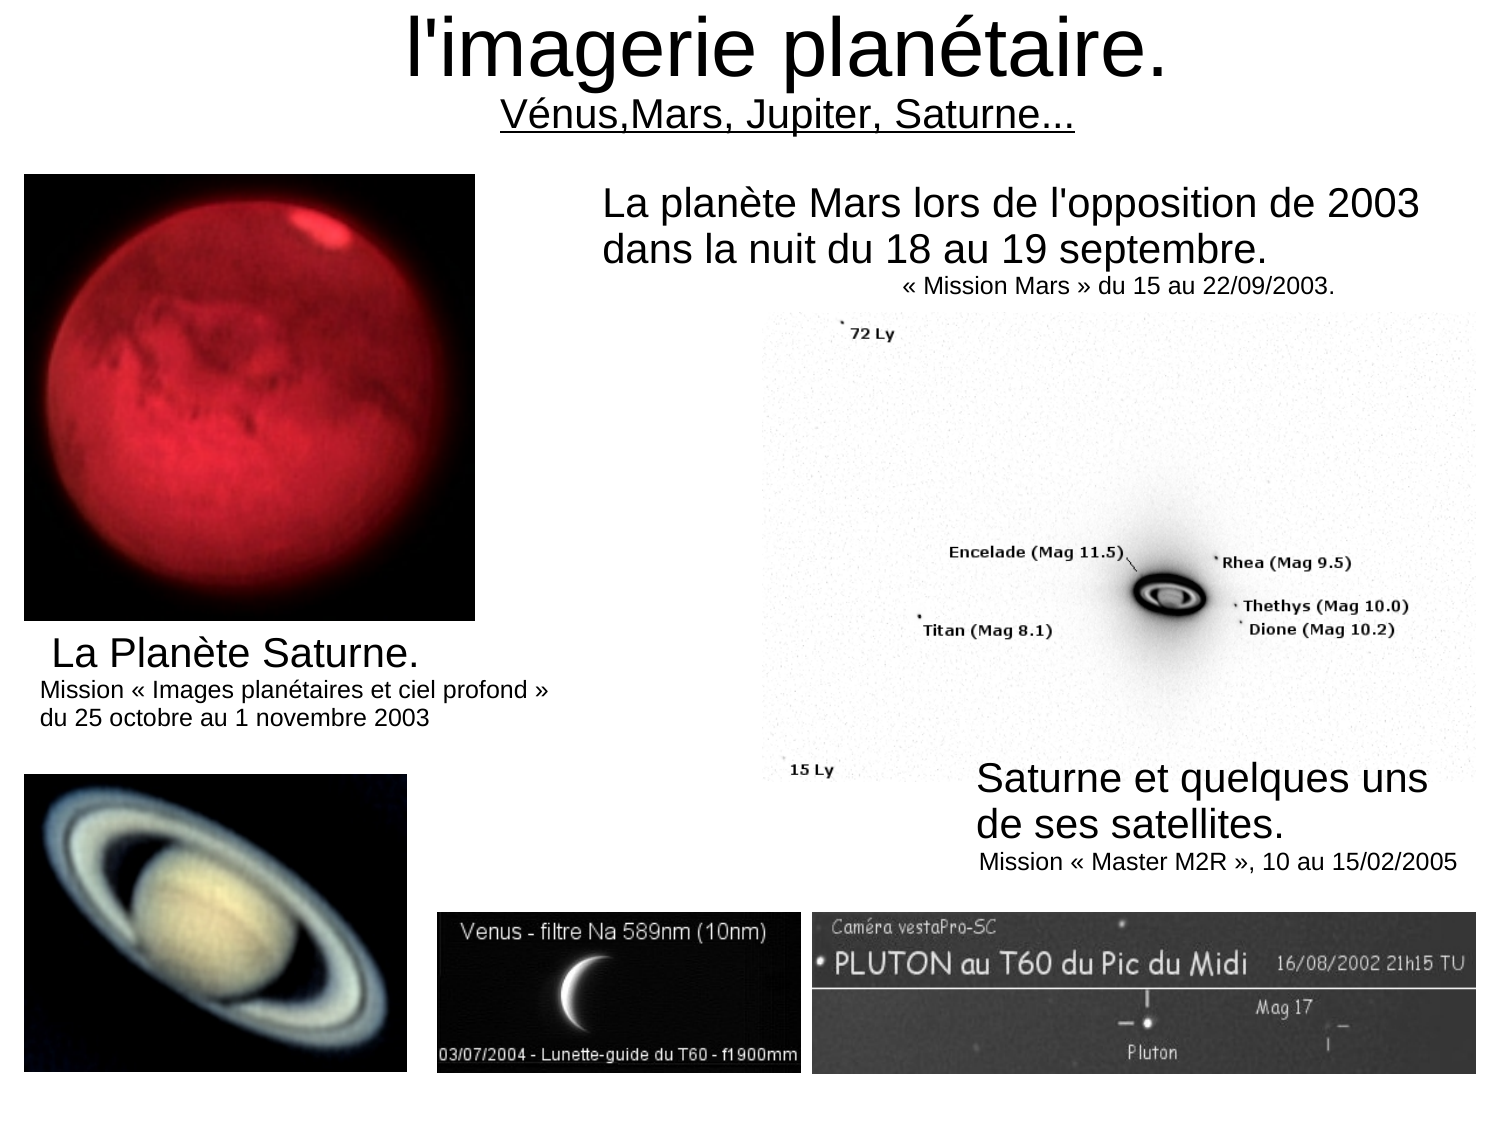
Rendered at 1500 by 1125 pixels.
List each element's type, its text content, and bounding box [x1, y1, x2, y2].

picture [812, 912, 1476, 1074]
text_box l'imagerie planétaire. Vénus,Mars, Jupiter, Saturne... [390, 0, 1186, 146]
picture [437, 912, 801, 1073]
text_box La Planète Saturne. Mission « Images planétaires et ciel profond » du 25 octobre au 1 novembre 2003 [24, 624, 573, 740]
text_box La planète Mars lors de l'opposition de 2003 dans la nuit du 18 au 19 septembre. « Mission Mars » du 15 au 22/09/2003. [587, 174, 1448, 309]
picture [762, 312, 1476, 782]
text_box Saturne et quelques uns de ses satellites. Mission « Master M2R », 10 au 15/02/2005 [949, 749, 1474, 884]
picture [24, 174, 475, 621]
picture [24, 774, 407, 1072]
